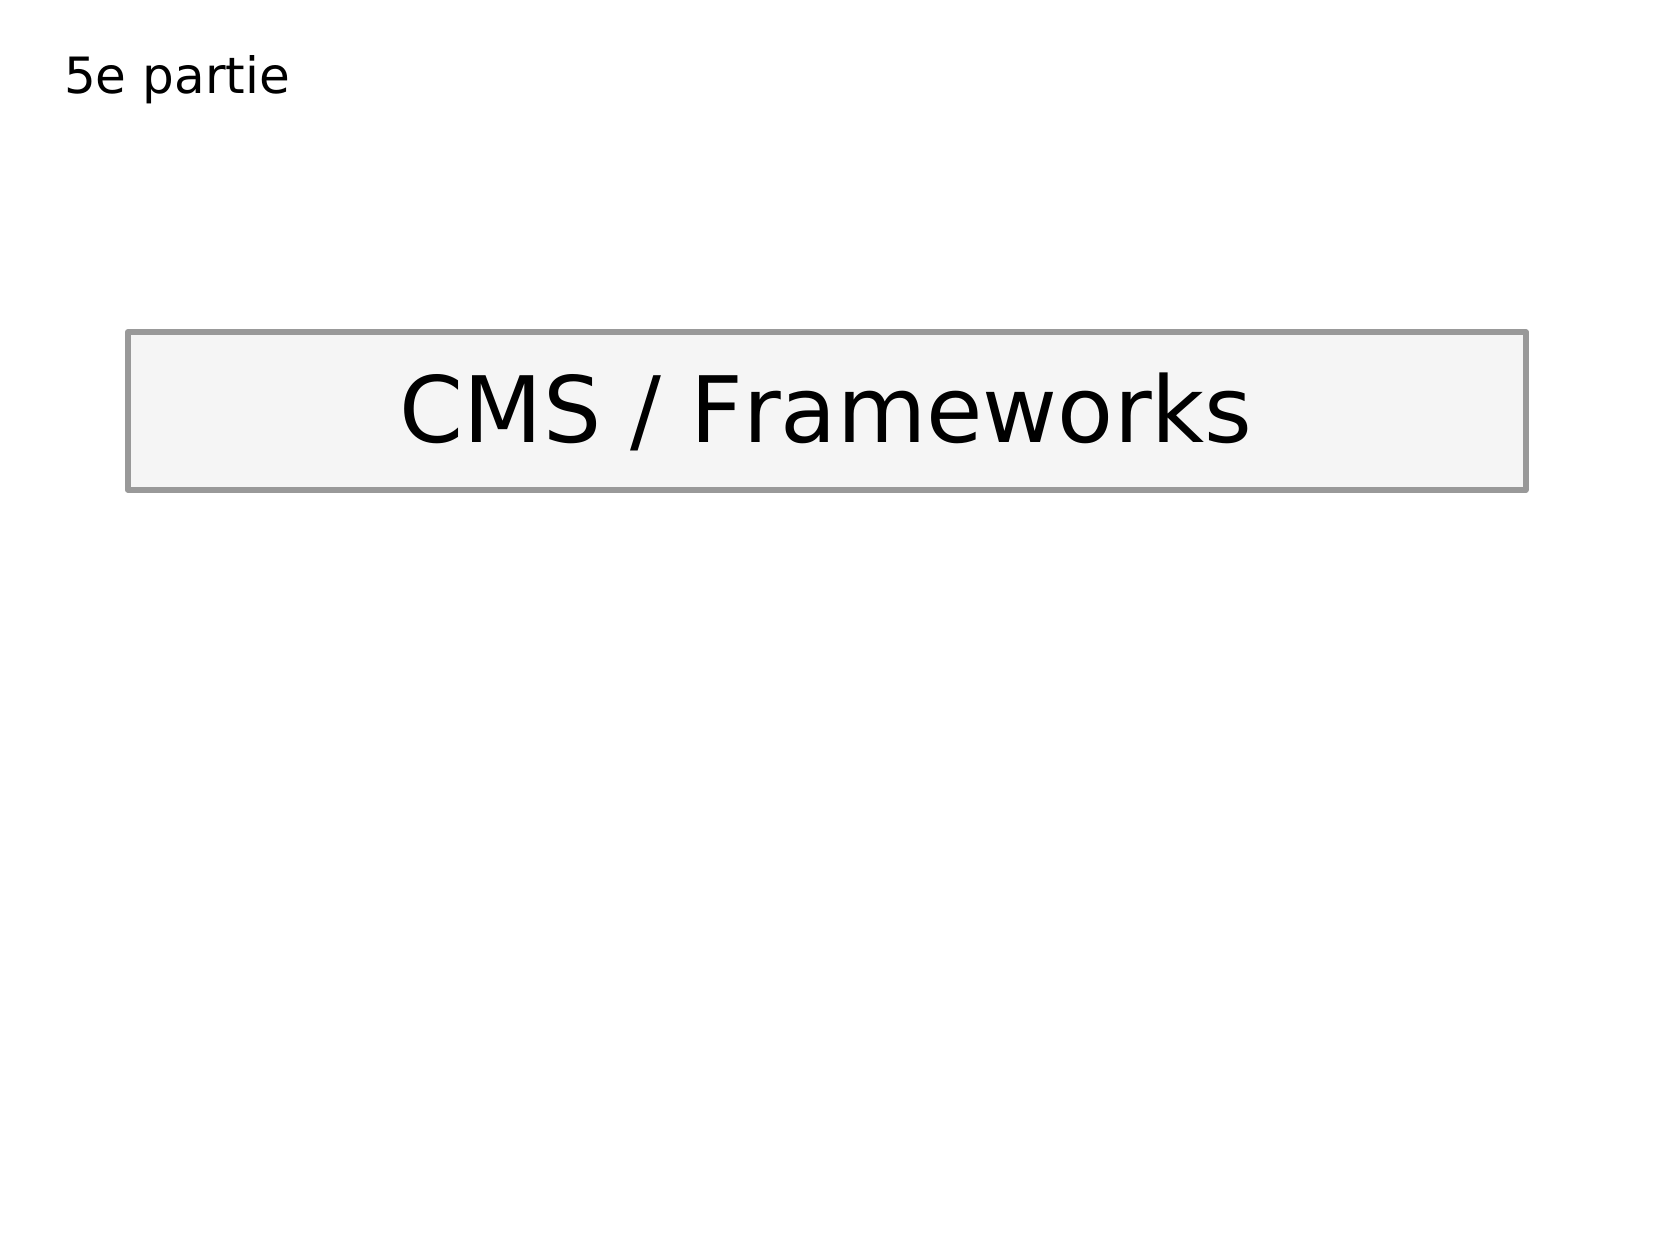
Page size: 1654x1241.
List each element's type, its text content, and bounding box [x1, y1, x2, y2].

text_box [127, 331, 1526, 490]
title CMS / Frameworks [136, 347, 1518, 473]
text_box 5e partie [43, 47, 349, 106]
